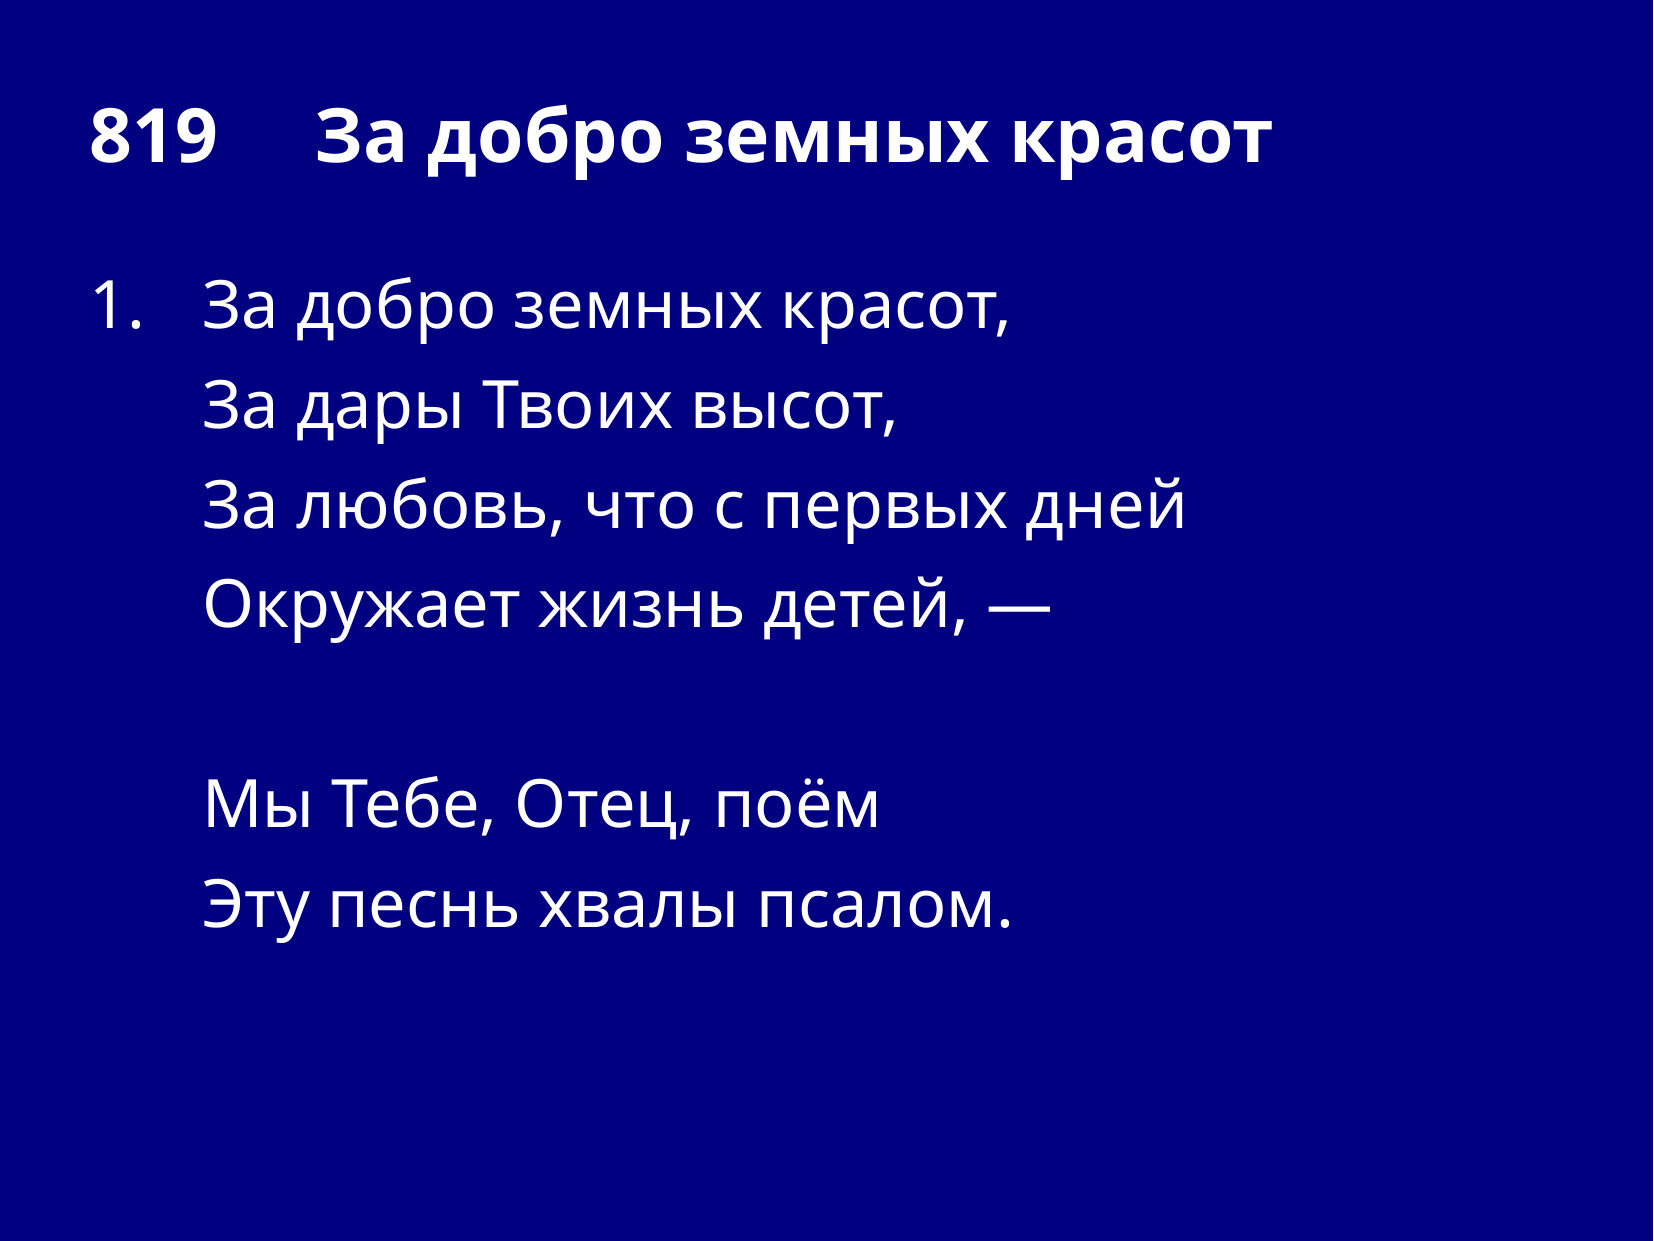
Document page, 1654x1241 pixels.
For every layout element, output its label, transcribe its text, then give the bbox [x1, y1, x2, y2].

text_box 819 За добро земных красот [75, 75, 1576, 188]
text_box 1. За добро земных красот, За дары Твоих высот, За любовь, что с первых дней Окружает жизнь детей, ― Мы Тебе, Отец, поём Эту песнь хвалы псалом. [75, 188, 1576, 1163]
